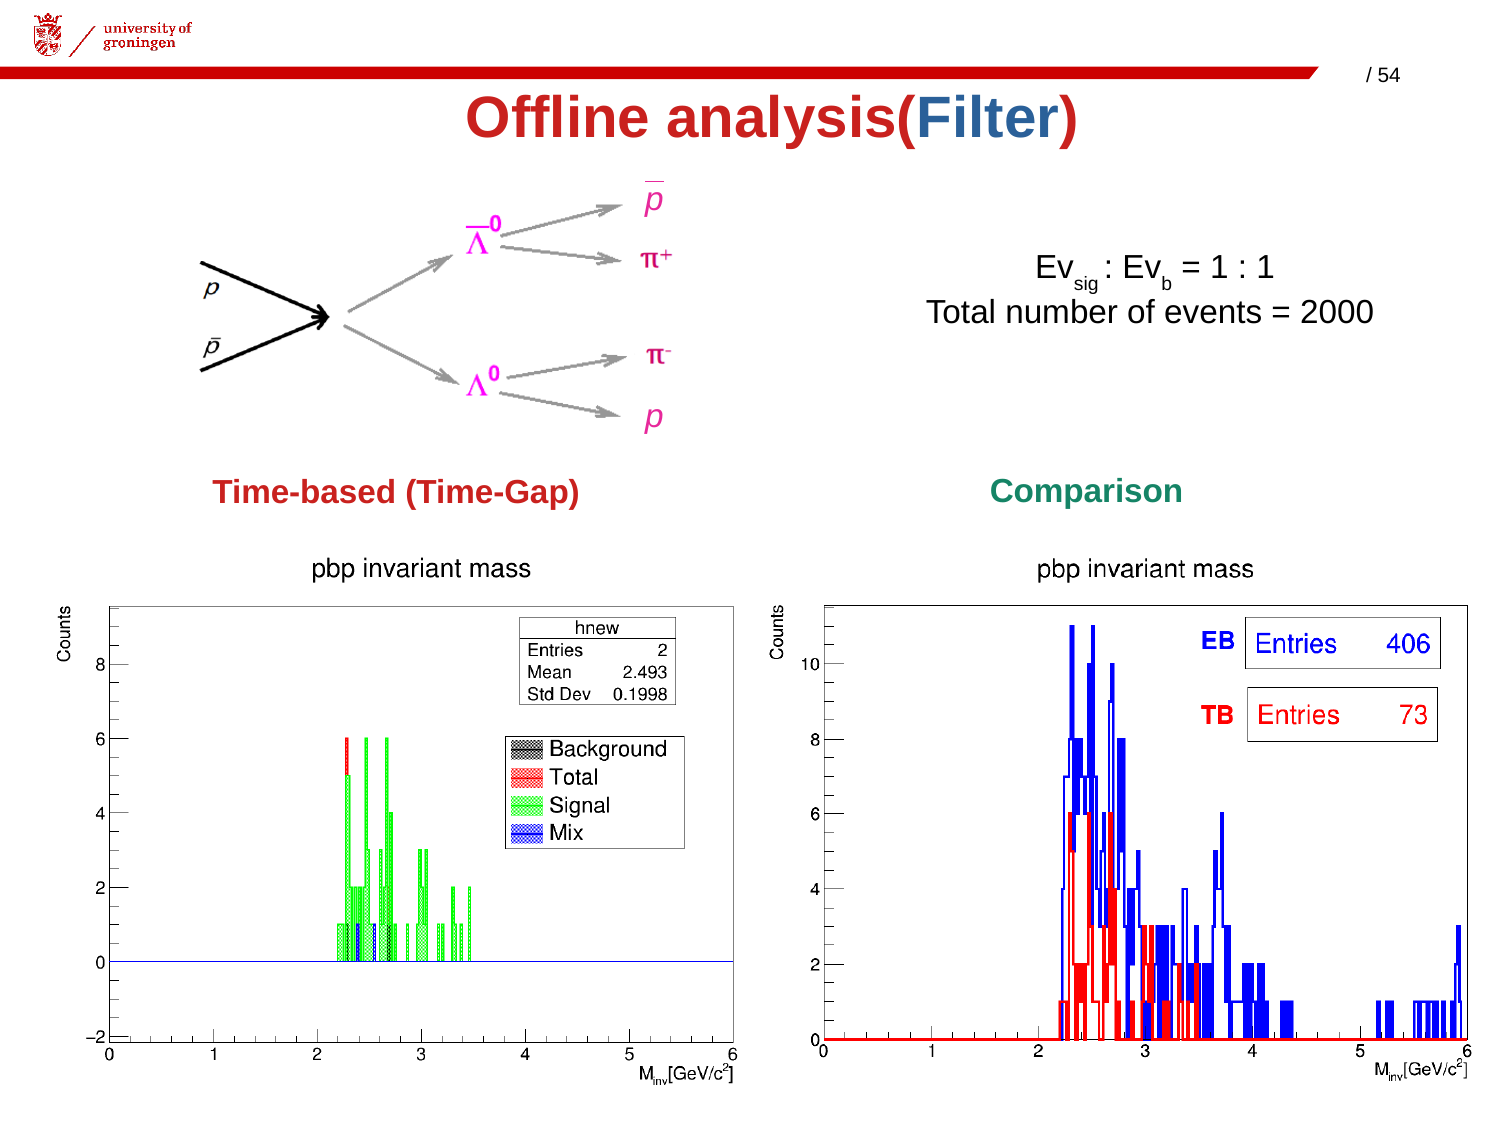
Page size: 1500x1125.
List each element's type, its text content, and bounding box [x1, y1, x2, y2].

text_box p [641, 173, 661, 227]
text_box / 1 [1351, 55, 1487, 94]
text_box Comparison [975, 464, 1231, 539]
text_box Offline analysis(Filter) [330, 77, 1216, 353]
picture [336, 200, 678, 426]
picture [31, 551, 1500, 1097]
picture [634, 339, 680, 370]
picture [195, 261, 330, 375]
text_box Time-based (Time-Gap) [197, 466, 620, 556]
text_box Evsig : Evb = 1 : 1 Total number of events = 2000 [795, 167, 1500, 450]
picture [34, 13, 192, 57]
text_box p [641, 389, 661, 442]
